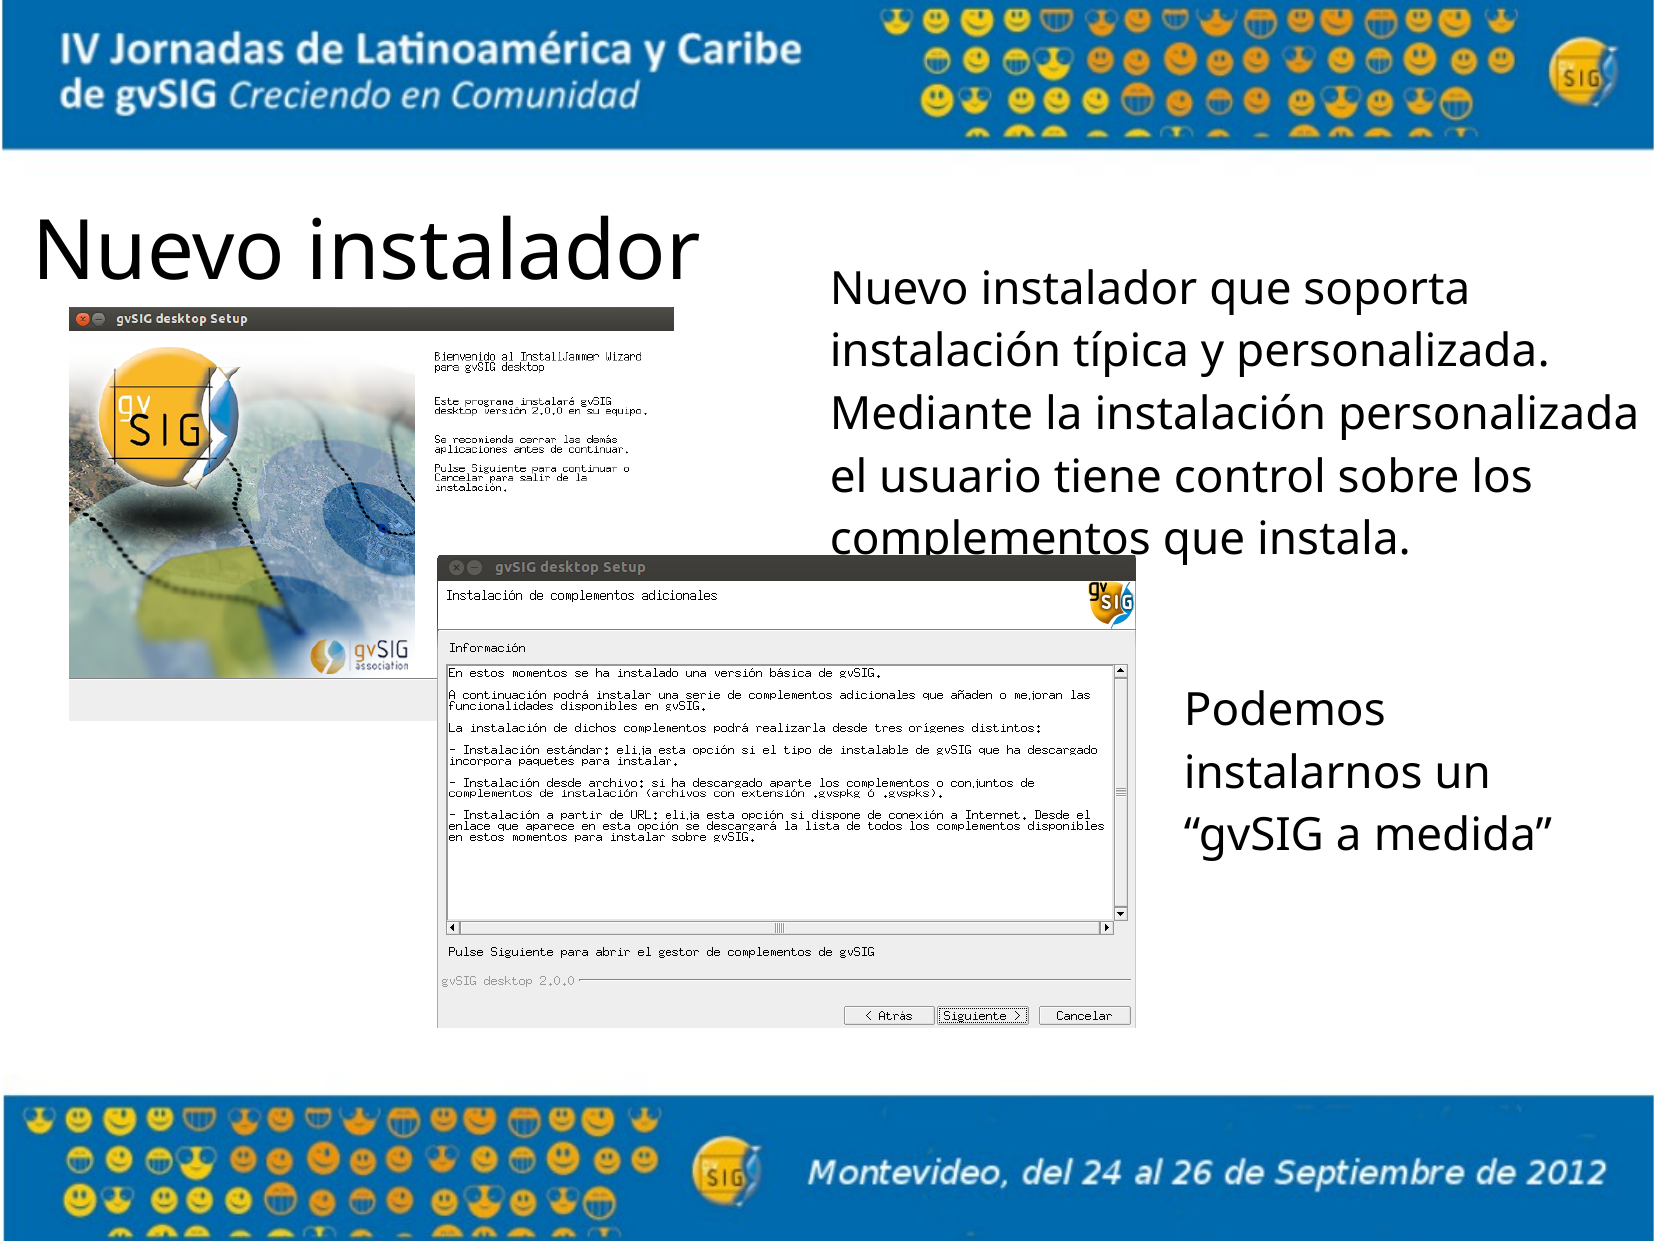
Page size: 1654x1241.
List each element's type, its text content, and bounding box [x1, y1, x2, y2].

text_box Nuevo instalador que soporta instalación típica y personalizada. Mediante la instalación personalizada el usuario tiene control sobre los complementos que instala. [814, 248, 1654, 624]
text_box Nuevo instalador [32, 200, 1300, 295]
picture [1, 0, 1654, 1241]
text_box Podemos instalarnos un “gvSIG a medida” [1169, 669, 1616, 839]
